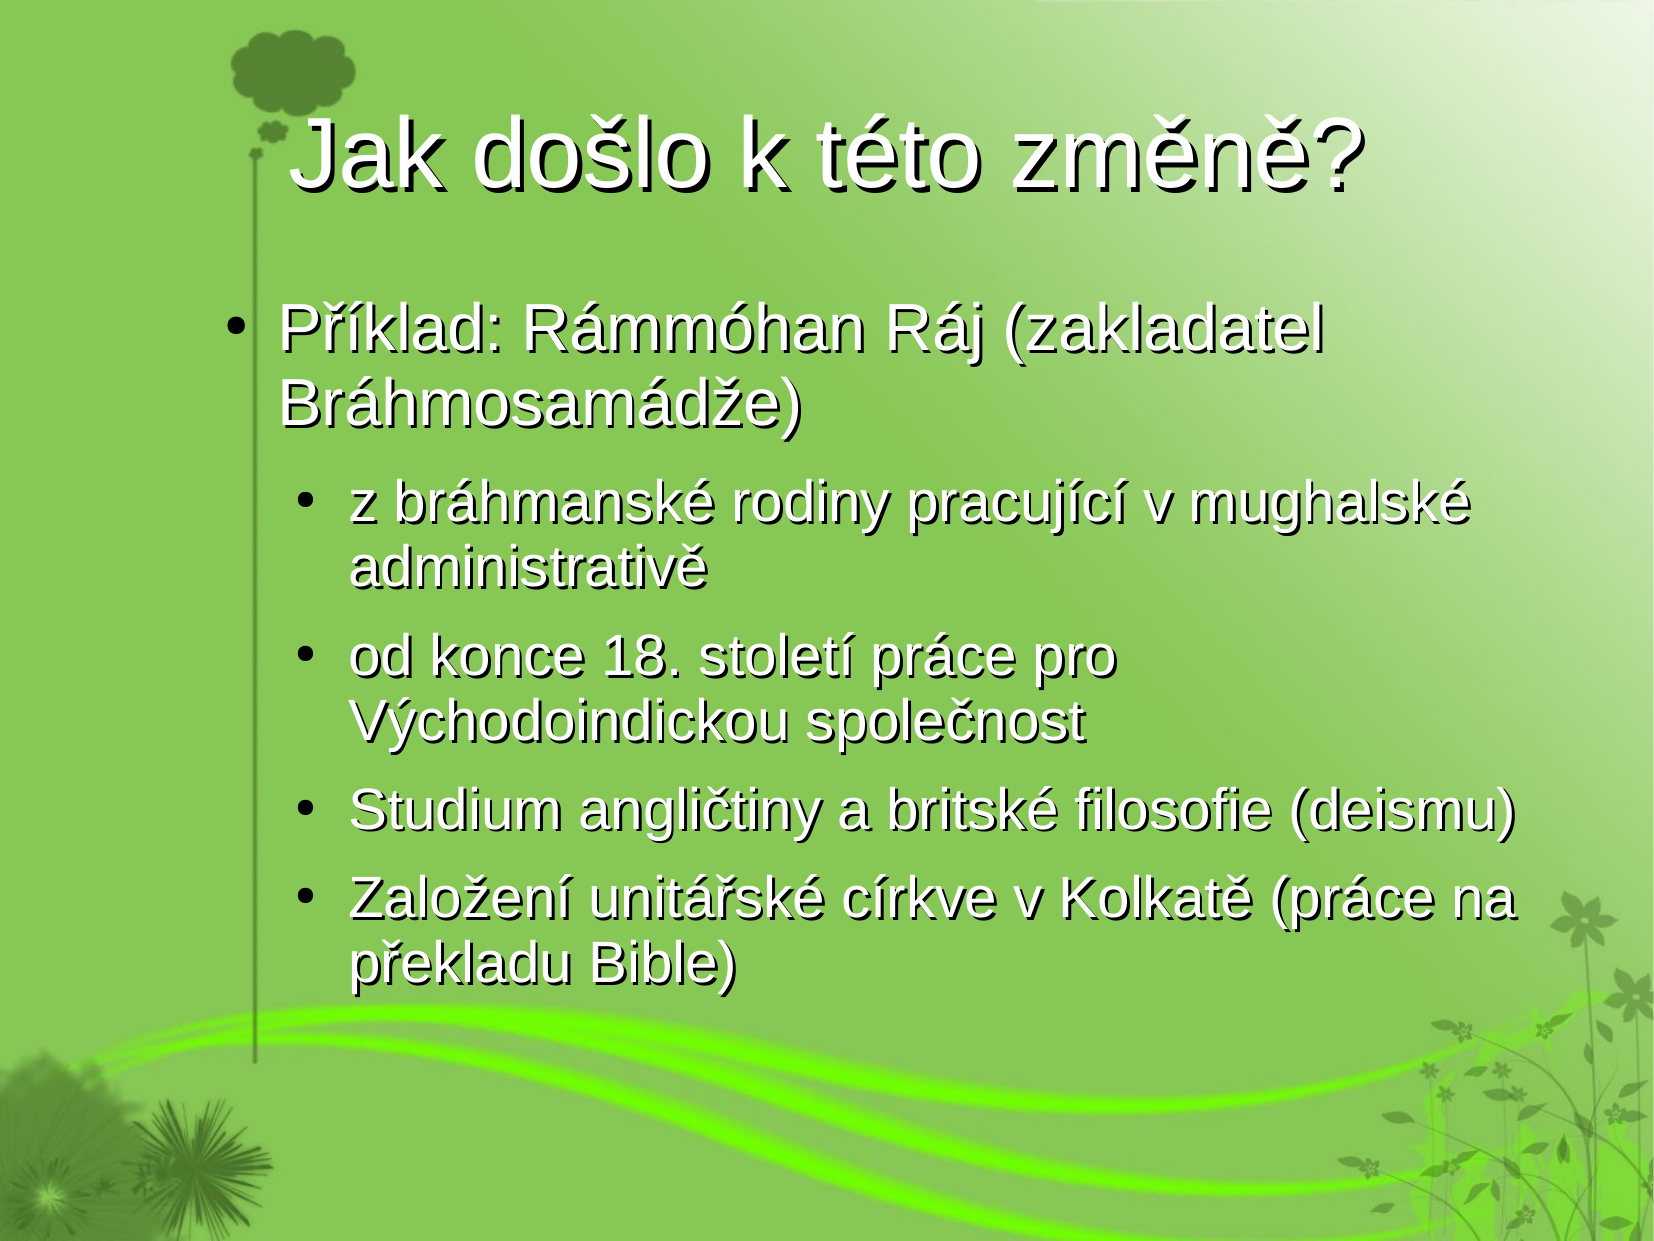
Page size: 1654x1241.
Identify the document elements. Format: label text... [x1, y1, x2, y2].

list Příklad: Rámmóhan Ráj (zakladatel Bráhmosamádže) z bráhmanské rodiny pracující v mughalské administrativě od konce 18. století práce pro Východoindickou společnost Studium angličtiny a britské filosofie (deismu) Založení unitářské církve v Kolkatě (práce na překladu Bible) [206, 290, 1571, 1094]
title Jak došlo k této změně? [82, 56, 1571, 250]
picture [0, 0, 1654, 1241]
